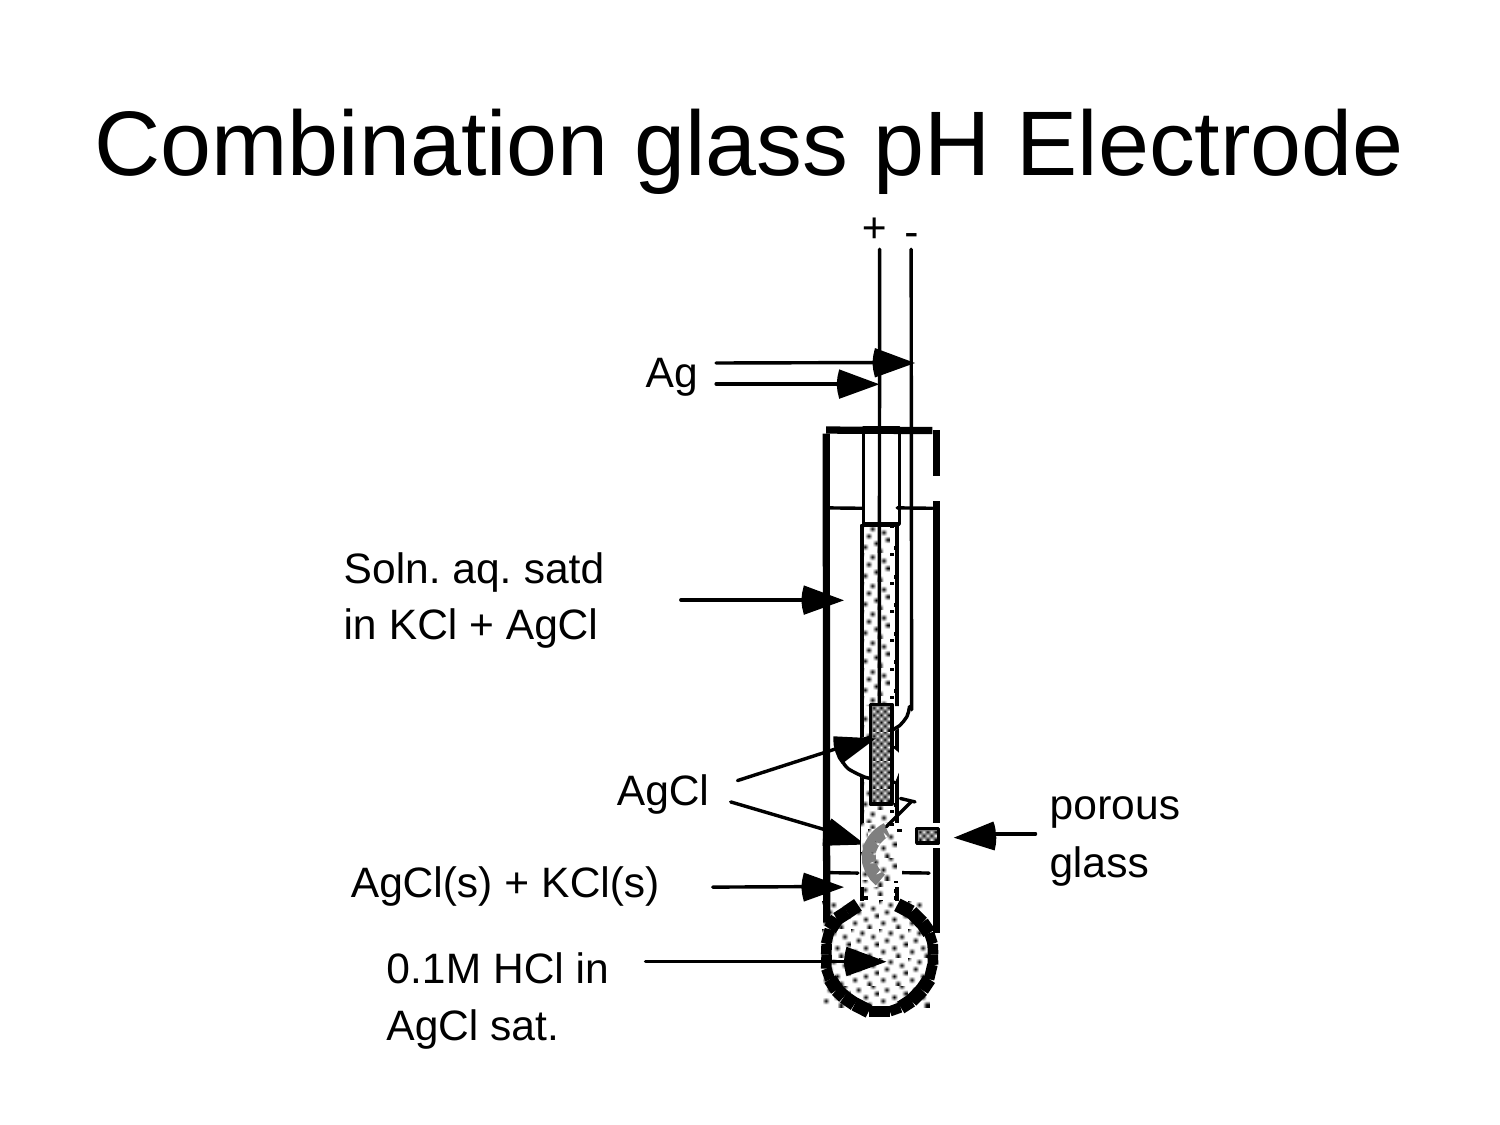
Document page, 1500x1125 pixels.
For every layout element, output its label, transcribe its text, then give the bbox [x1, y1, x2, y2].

chart [301, 196, 1223, 1065]
title Combination glass pH Electrode [75, 45, 1426, 233]
